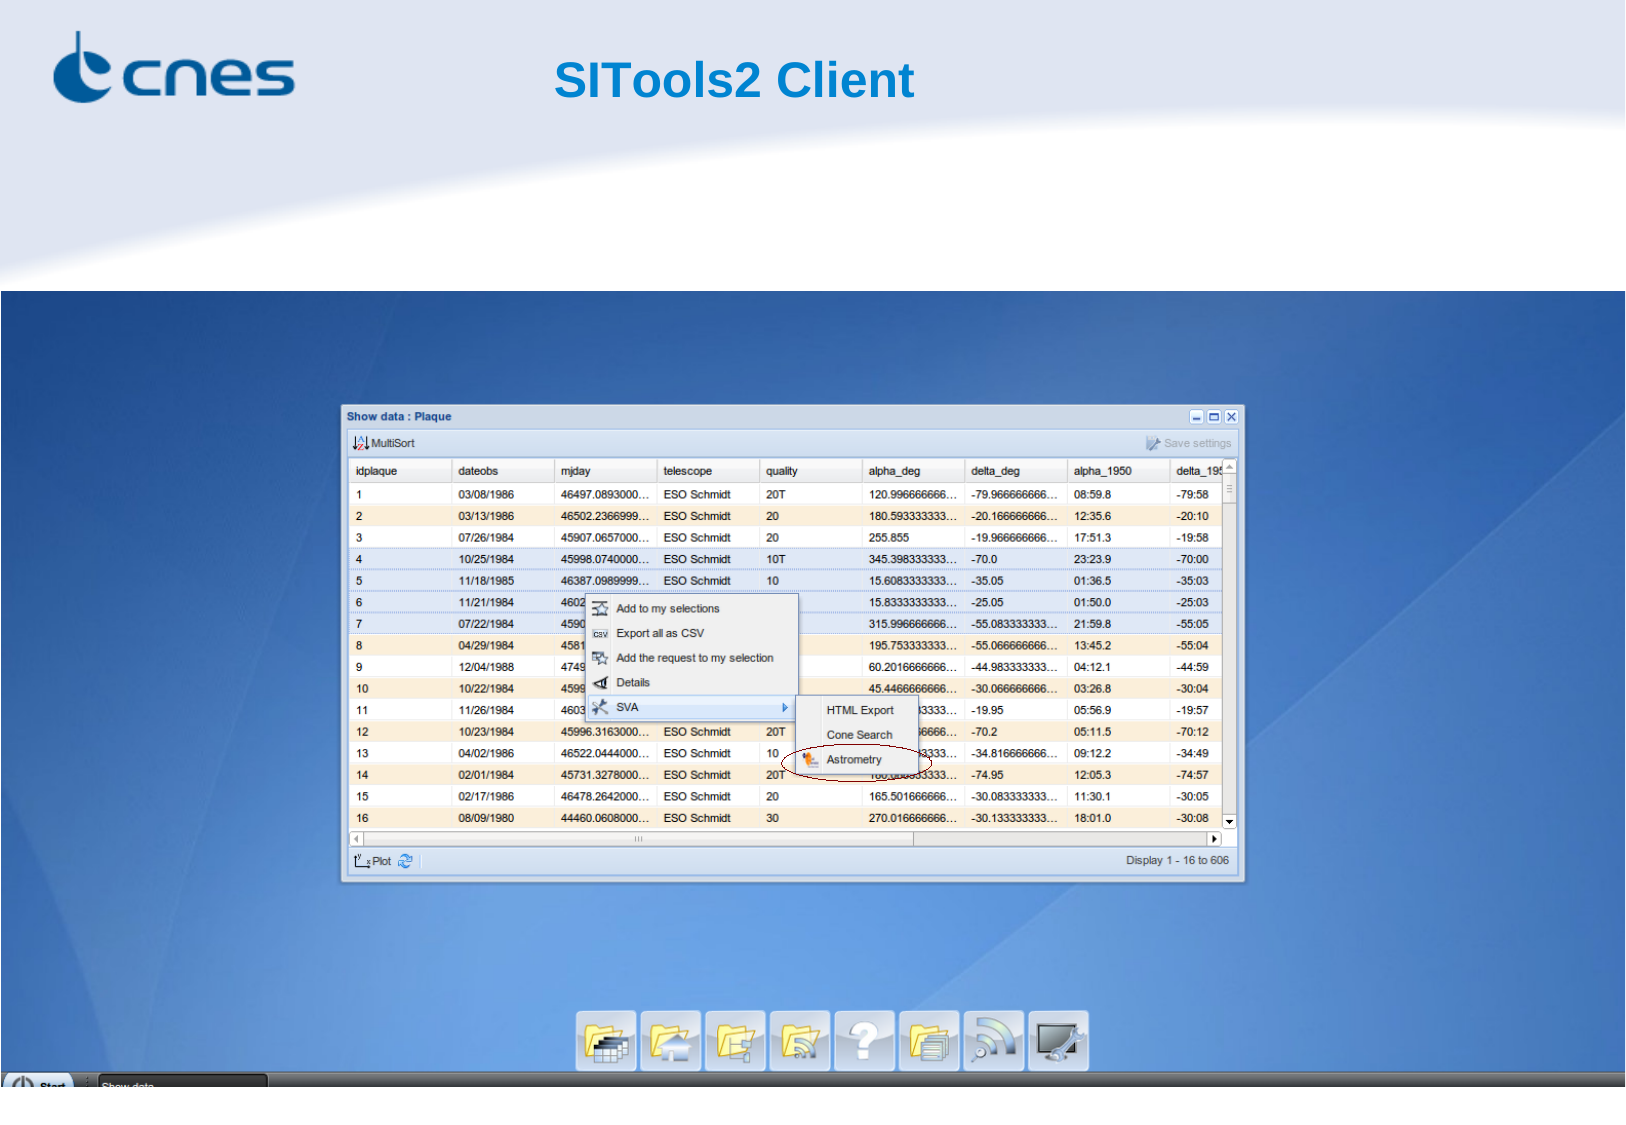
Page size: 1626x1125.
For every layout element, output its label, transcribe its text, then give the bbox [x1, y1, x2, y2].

picture [0, 0, 1626, 1125]
text_box SITools2 Client [539, 39, 1515, 115]
